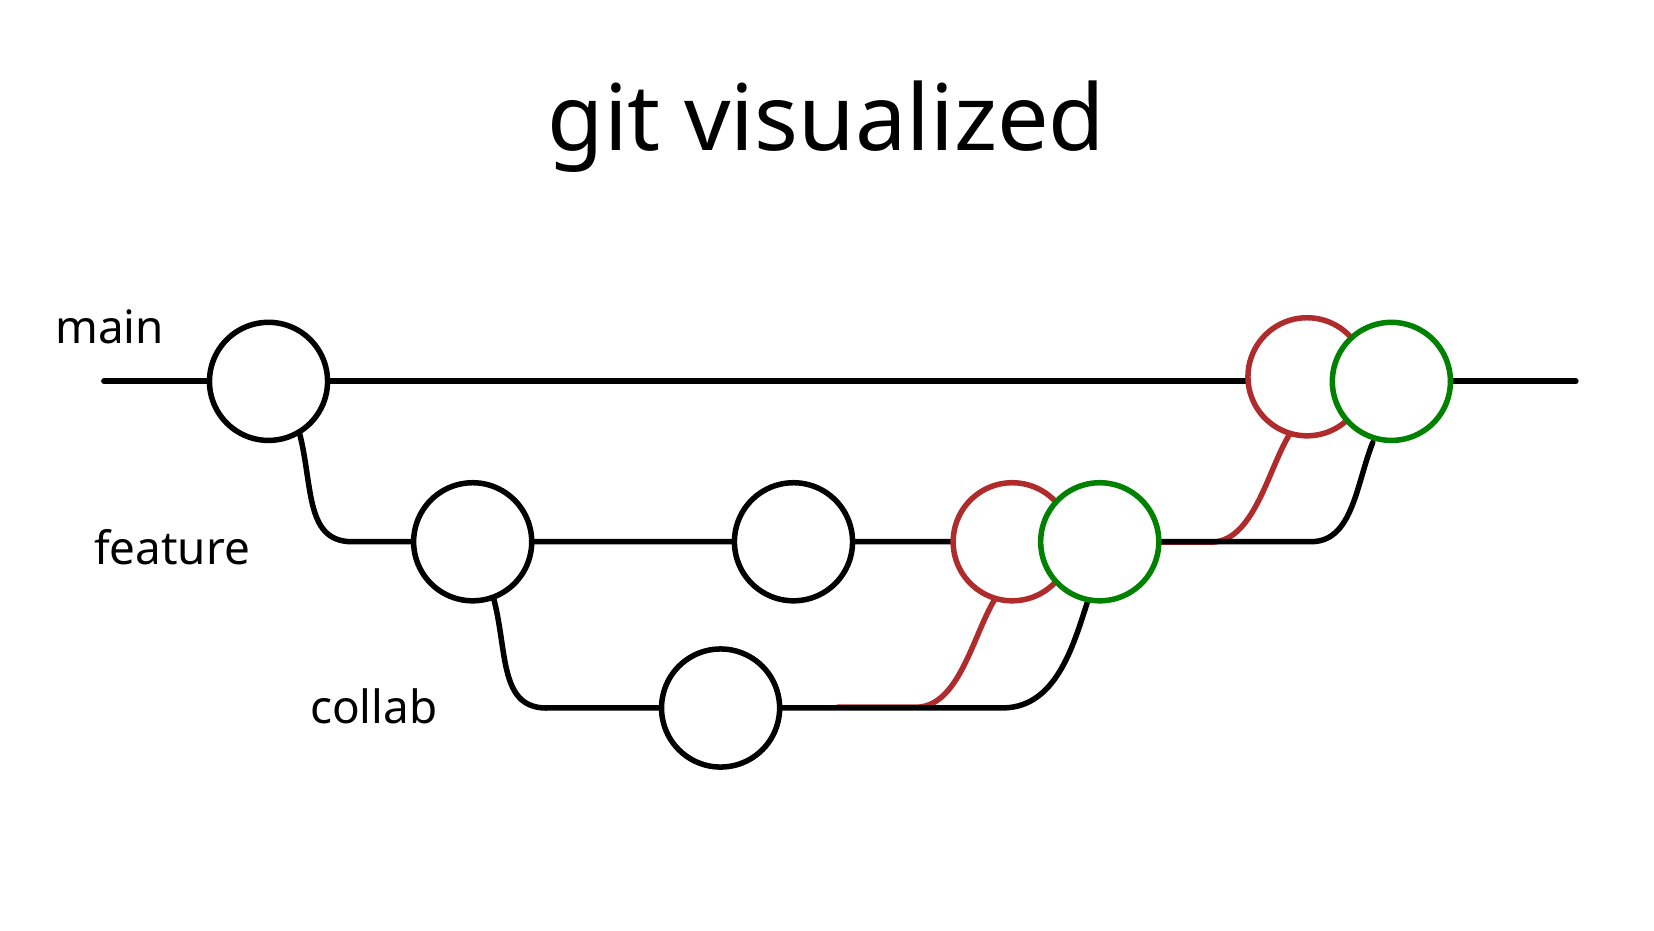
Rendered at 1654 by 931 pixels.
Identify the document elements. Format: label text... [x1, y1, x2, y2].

picture [0, 177, 1640, 867]
title git visualized [82, 37, 1571, 177]
